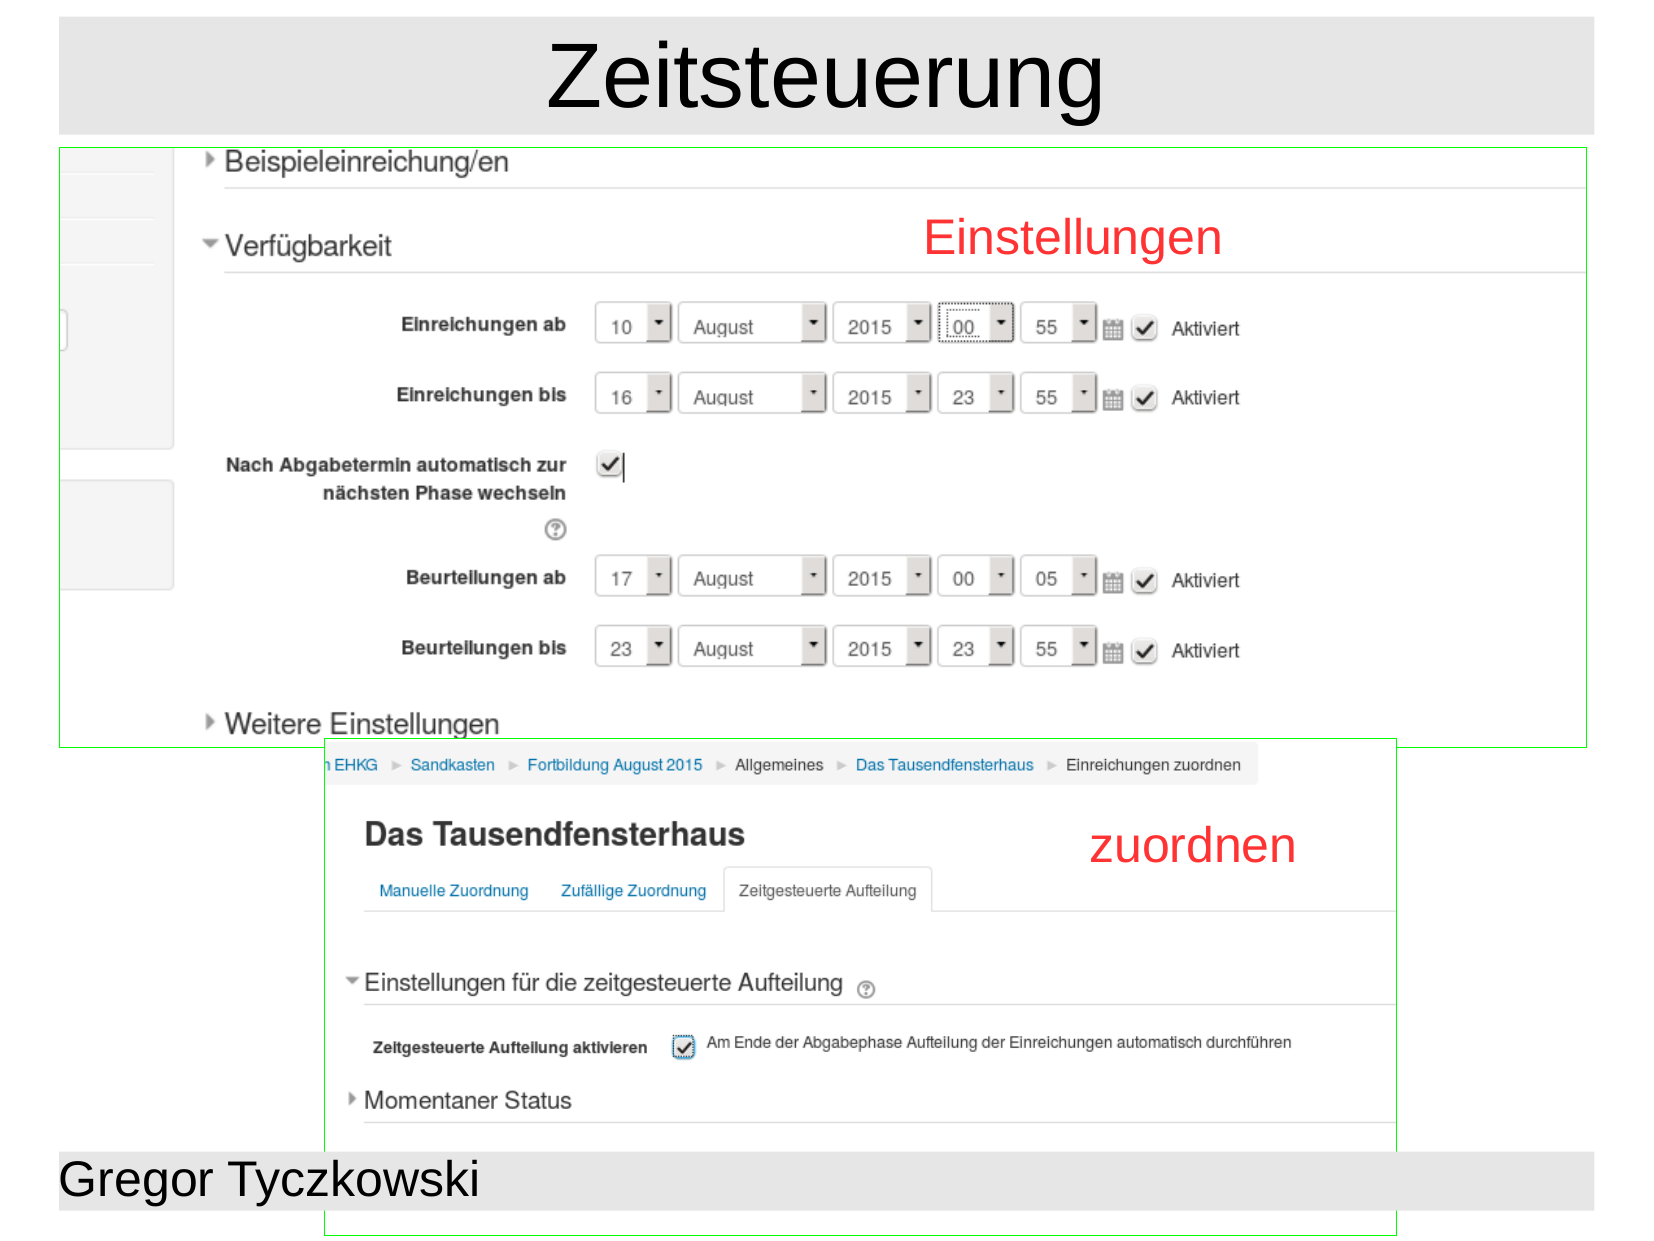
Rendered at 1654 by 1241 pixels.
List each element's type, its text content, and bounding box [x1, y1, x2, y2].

list Gregor Tyczkowski [59, 1151, 1595, 1211]
picture [59, 147, 1587, 1151]
text_box Einstellungen [908, 201, 1238, 273]
picture [324, 1211, 1397, 1236]
title Zeitsteuerung [59, 16, 1595, 135]
text_box zuordnen [1074, 810, 1313, 881]
